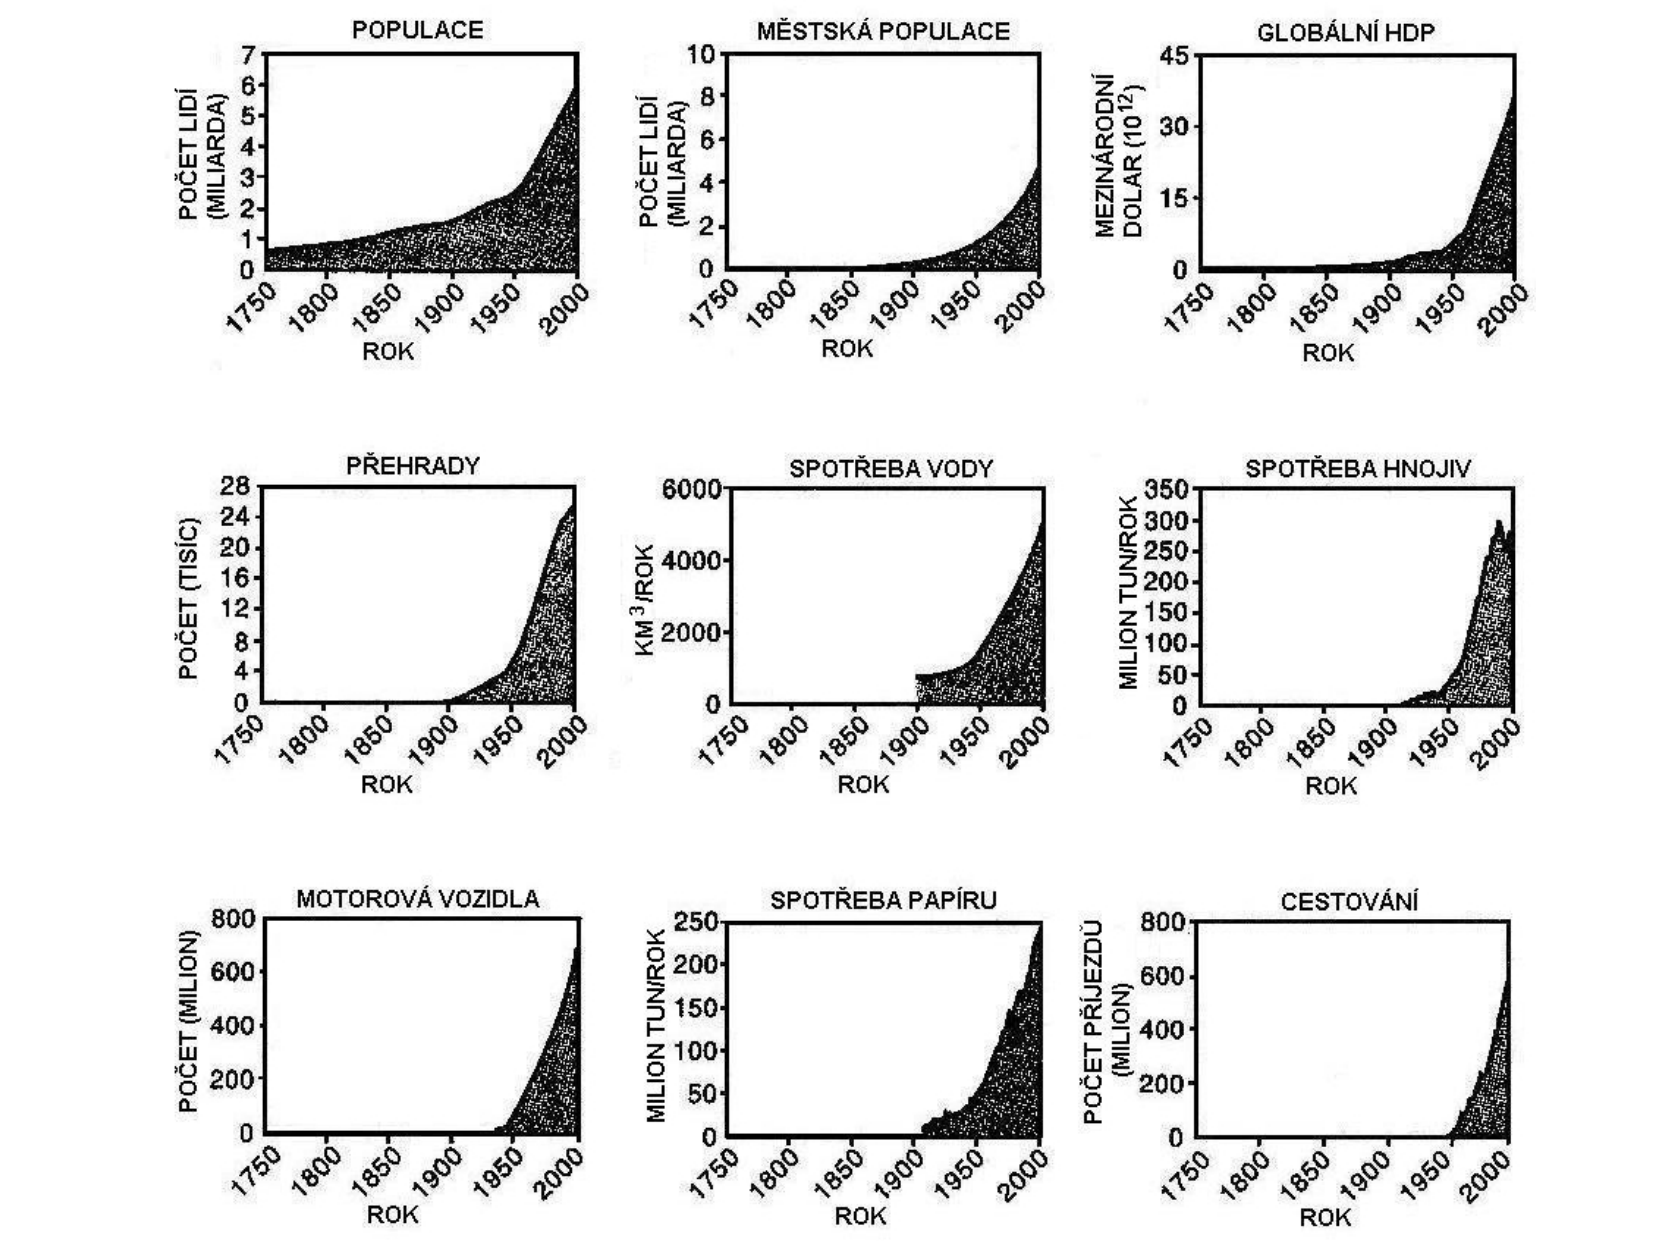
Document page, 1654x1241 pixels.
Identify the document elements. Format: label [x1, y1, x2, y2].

picture [150, 0, 1536, 1241]
